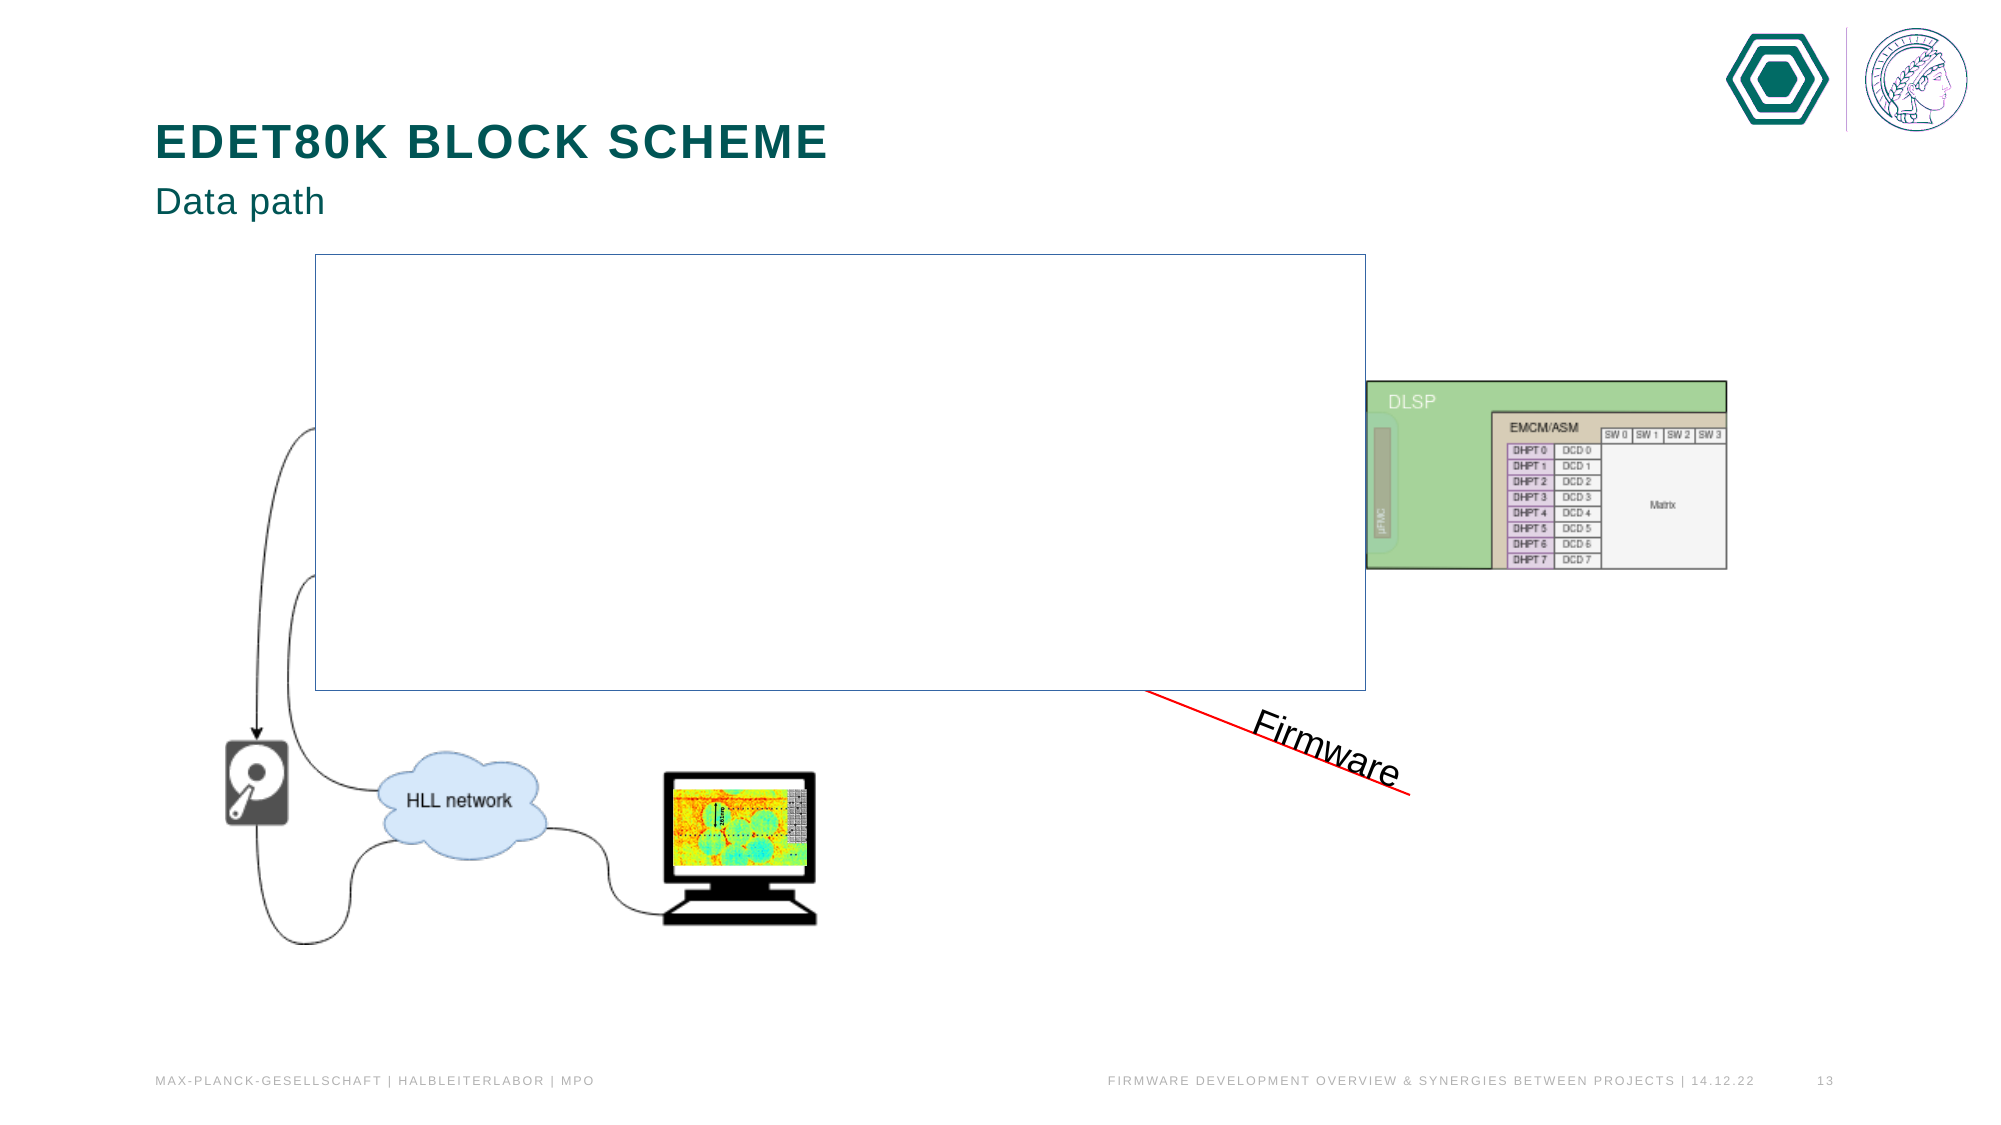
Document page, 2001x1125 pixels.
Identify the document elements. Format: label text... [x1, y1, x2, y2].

text_box [315, 254, 1366, 691]
picture [225, 287, 1729, 946]
picture [1709, 10, 1986, 147]
title EDet80k block scheme Data path [154, 113, 1844, 344]
